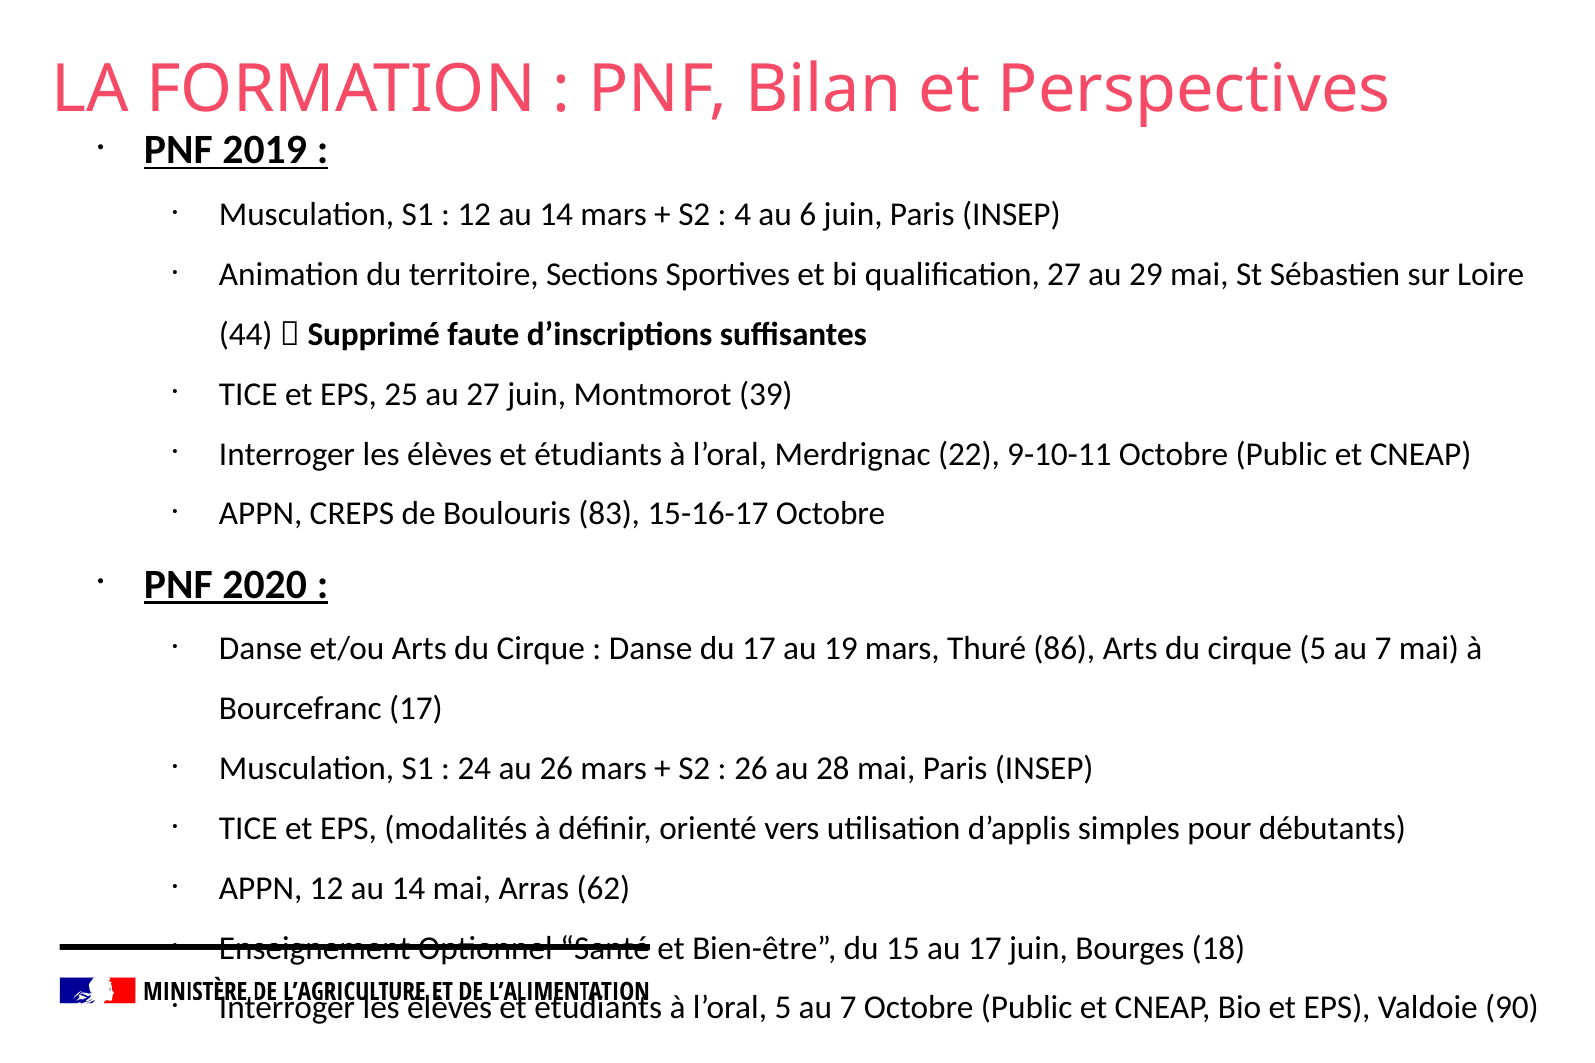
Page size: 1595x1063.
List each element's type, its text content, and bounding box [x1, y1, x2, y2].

picture [445, 945, 453, 957]
picture [422, 944, 436, 957]
text_box PNF 2019 : Musculation, S1 : 12 au 14 mars + S2 : 4 au 6 juin, Paris (INSEP) Animation du territoire, Sections Sportives et bi qualification, 27 au 29 mai, St Sébastien sur Loire (44)  Supprimé faute d’inscriptions suffisantes TICE et EPS, 25 au 27 juin, Montmorot (39) Interroger les élèves et étudiants à l’oral, Merdrignac (22), 9-10-11 Octobre (Public et CNEAP) APPN, CREPS de Boulouris (83), 15-16-17 Octobre PNF 2020 : Danse et/ou Arts du Cirque : Danse du 17 au 19 mars, Thuré (86), Arts du cirque (5 au 7 mai) à Bourcefranc (17) Musculation, S1 : 24 au 26 mars + S2 : 26 au 28 mai, Paris (INSEP) TICE et EPS, (modalités à définir, orienté vers utilisation d’applis simples pour débutants) APPN, 12 au 14 mai, Arras (62) Enseignement Optionnel “Santé et Bien-être”, du 15 au 17 juin, Bourges (18) Interroger les élèves et étudiants à l’oral, 5 au 7 Octobre (Public et CNEAP, Bio et EPS), Valdoie (90) [82, 89, 1569, 869]
picture [293, 958, 301, 963]
picture [59, 944, 650, 1004]
title LA FORMATION : PNF, Bilan et Perspectives [36, 37, 1558, 230]
picture [293, 945, 300, 951]
picture [480, 945, 489, 957]
